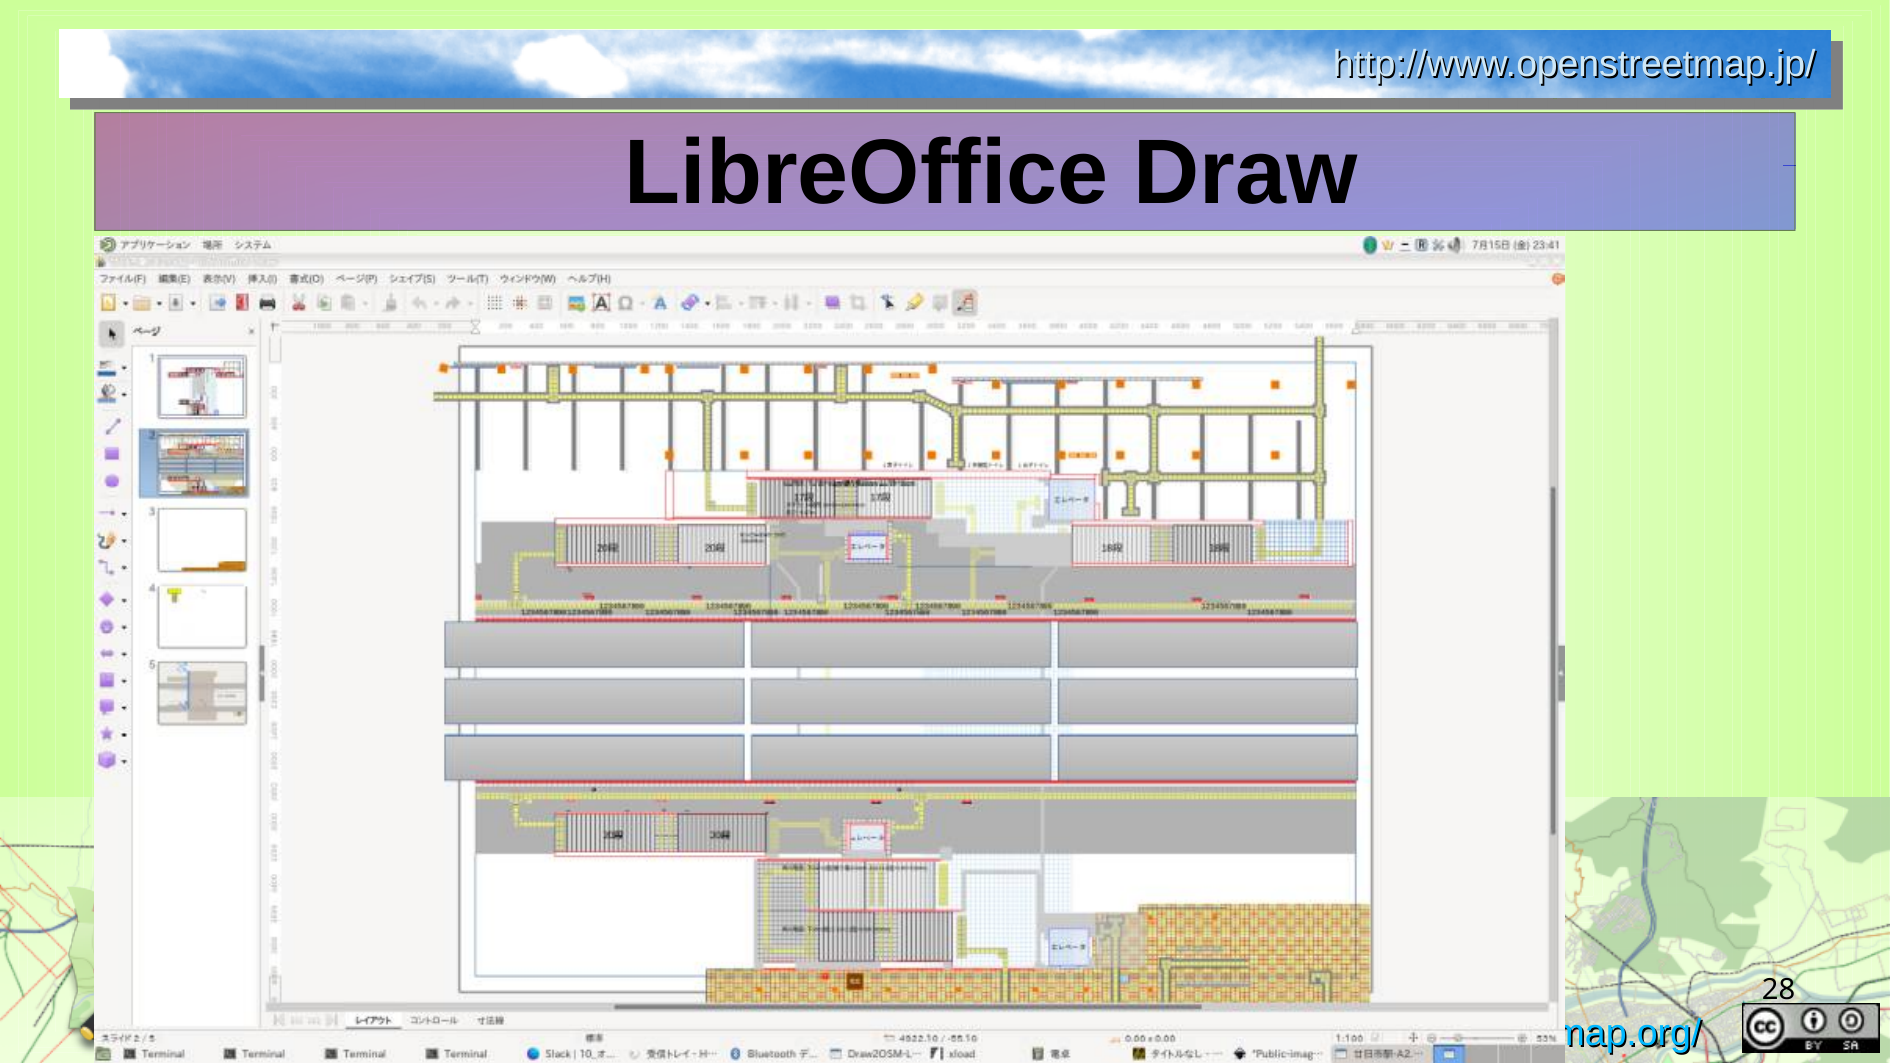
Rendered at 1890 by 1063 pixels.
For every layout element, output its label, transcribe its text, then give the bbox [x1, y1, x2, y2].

picture [0, 236, 1890, 1063]
picture [59, 29, 1831, 98]
title LibreOffice Draw [94, 112, 1796, 231]
